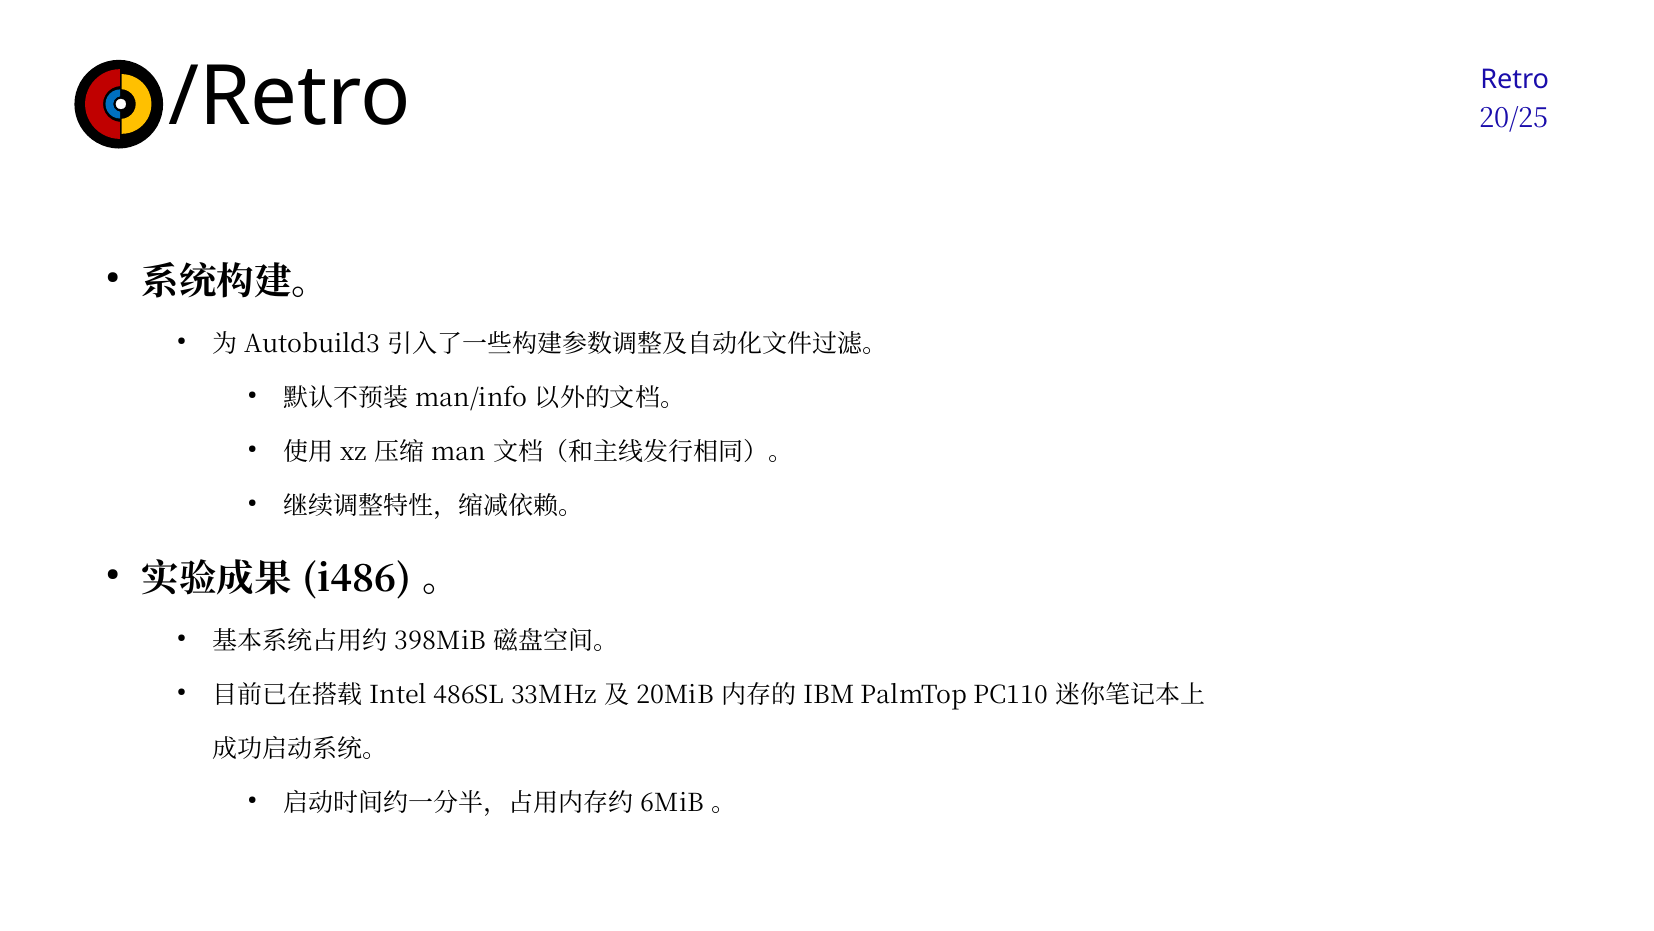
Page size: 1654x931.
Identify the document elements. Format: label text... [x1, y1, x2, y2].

text_box Retro 2/25 [1464, 52, 1580, 223]
text_box /Retro [153, 28, 739, 224]
picture [71, 57, 153, 151]
text_box 系统构建。 为Autobuild3引入了一些构建参数调整及自动化文件过滤。 默认不预装man/info以外的文档。 使用xz压缩man文档（和主线发行相同）。 继续调整特性，缩减依赖。 实验成果(i486)。 基本系统占用约398MiB磁盘空间。 目前已在搭载Intel 486SL 33MHz及20MiB内存的IBM PalmTop PC110迷你笔记本上 成功启动系统。 启动时间约一分半，占用内存约6MiB。 [106, 224, 1329, 819]
